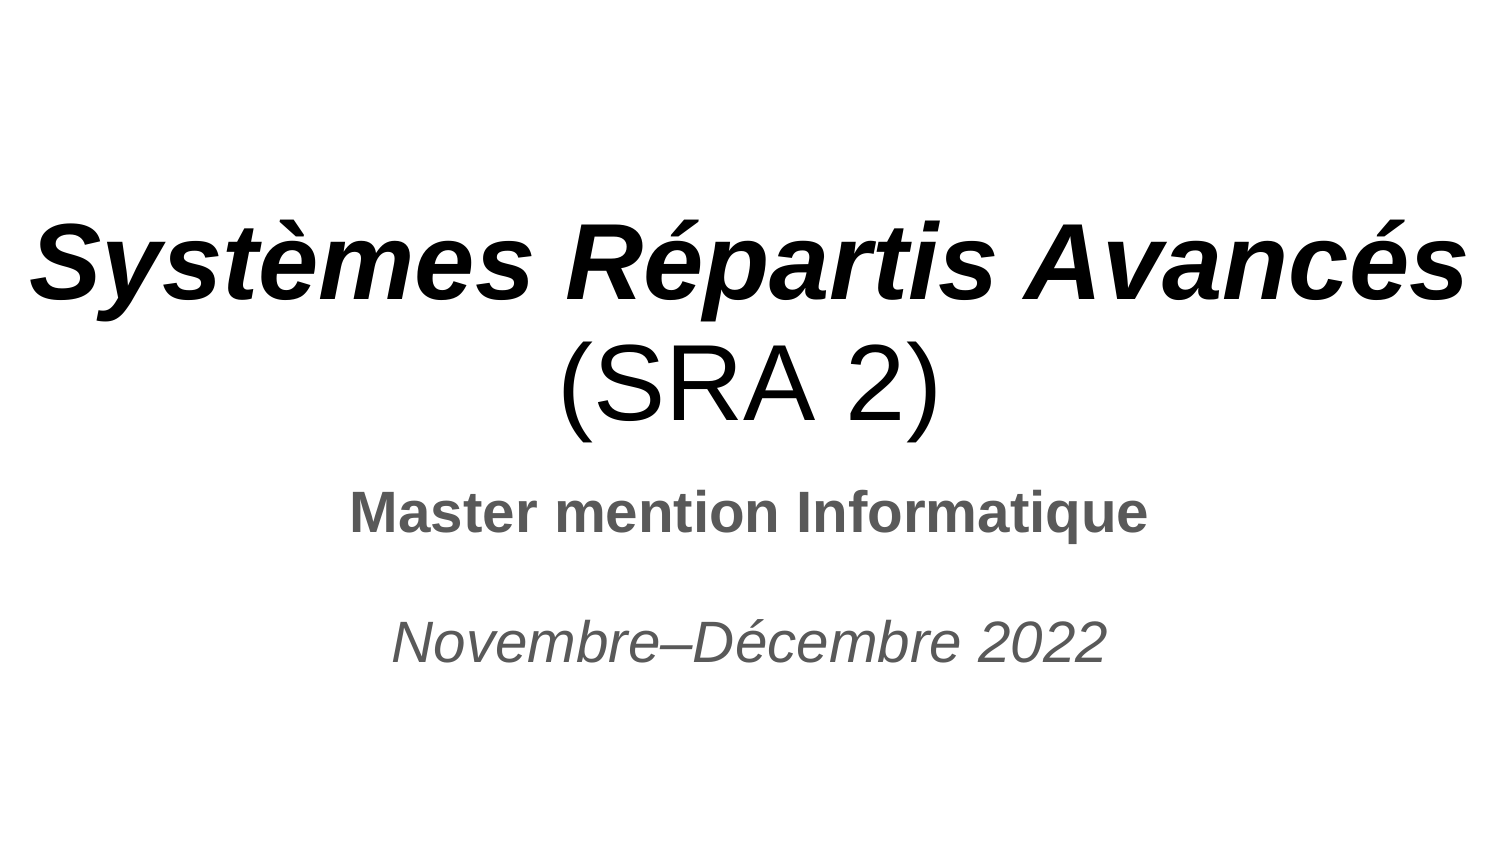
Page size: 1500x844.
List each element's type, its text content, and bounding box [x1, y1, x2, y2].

title Systèmes Répartis Avancés (SRA 2) [0, 122, 1500, 459]
subtitle Master mention Informatique Novembre–Décembre 2022 [51, 464, 1449, 698]
